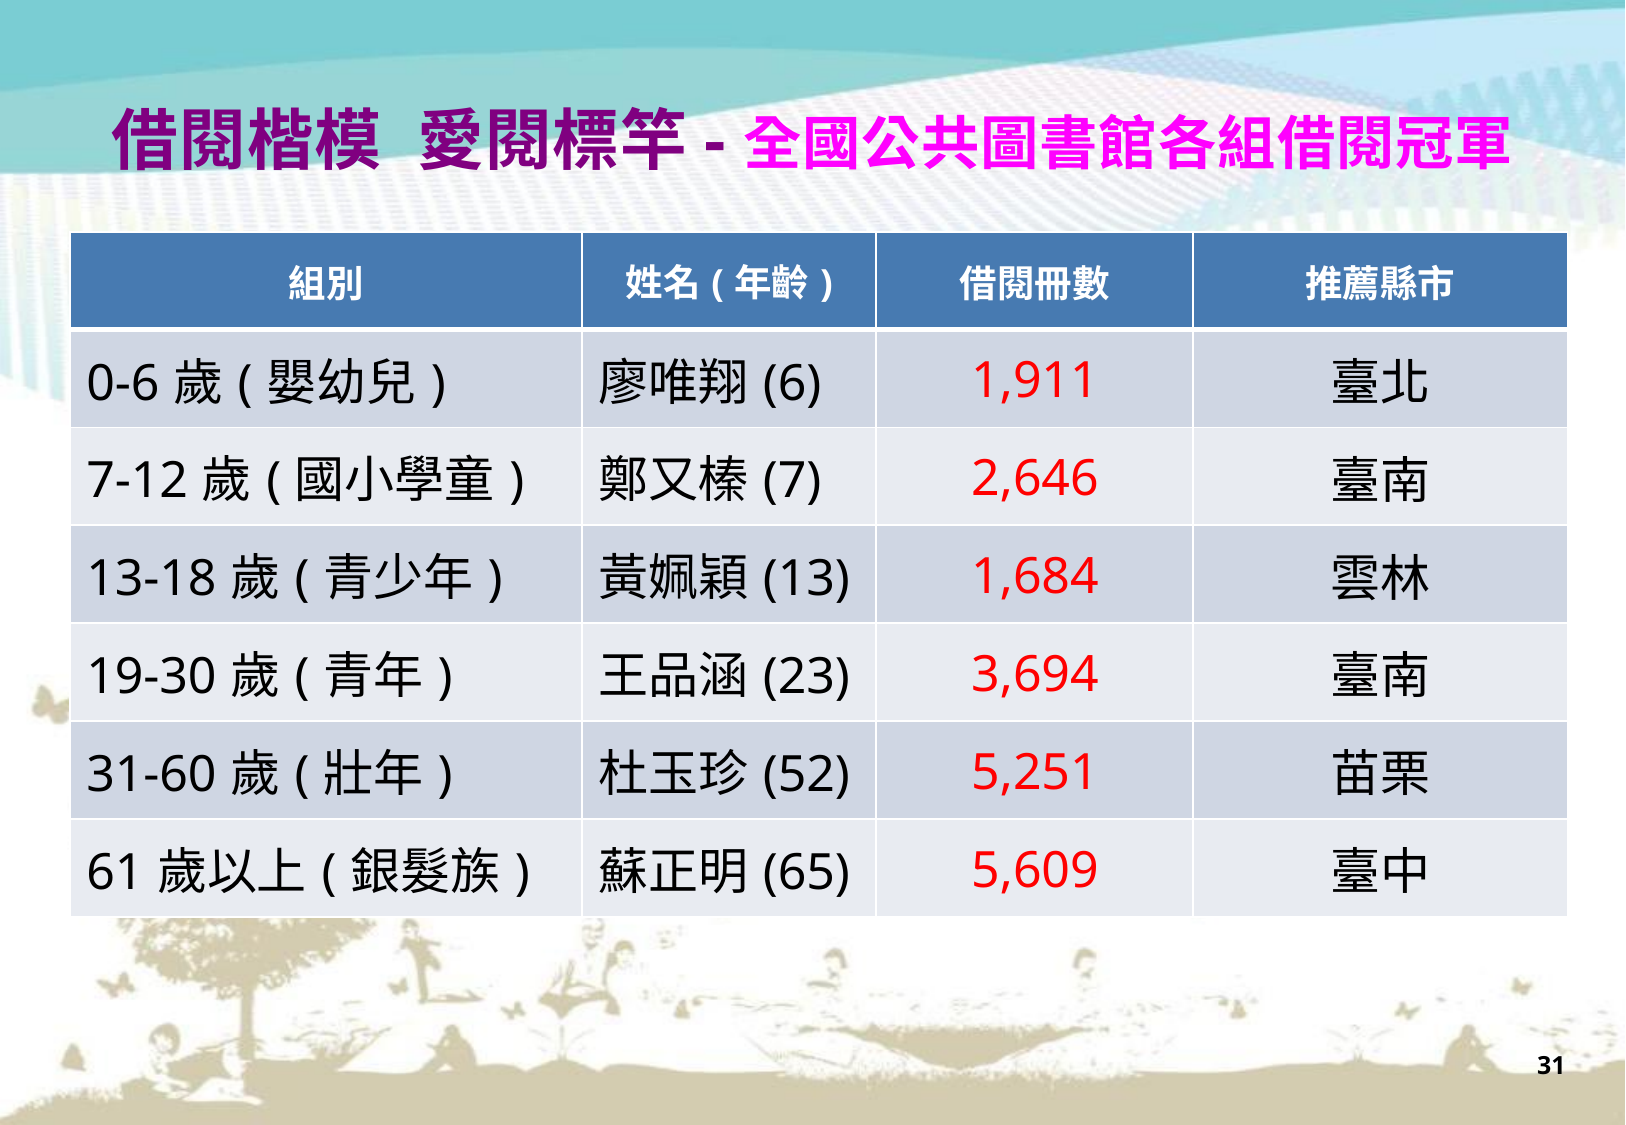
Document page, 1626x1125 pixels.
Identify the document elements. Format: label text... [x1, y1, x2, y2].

table_cell 蘇正明(65) [583, 820, 875, 916]
table_cell 臺南 [1194, 428, 1567, 524]
picture [0, 0, 1625, 1125]
table_cell 黃姵穎(13) [583, 526, 875, 622]
table_cell 2,646 [877, 428, 1192, 524]
table_cell 61歲以上(銀髮族) [71, 820, 581, 916]
table_header 推薦縣市 [1194, 233, 1567, 327]
table_header 組別 [71, 233, 581, 327]
table_cell 31-60歲(壯年) [71, 722, 581, 818]
table_cell 杜玉珍(52) [583, 722, 875, 818]
table_cell 王品涵(23) [583, 624, 875, 720]
table_cell 5,609 [877, 820, 1192, 916]
table_header 借閱冊數 [877, 233, 1192, 327]
table_cell 臺北 [1194, 332, 1567, 427]
table_cell 3,694 [877, 624, 1192, 720]
text_box 借閱楷模 愛閱標竿-全國公共圖書館各組借閱冠軍 [96, 89, 1529, 185]
table_cell 1,684 [877, 526, 1192, 622]
table_cell 1,911 [877, 332, 1192, 427]
table_cell 0-6歲(嬰幼兒) [71, 332, 581, 427]
table_cell 雲林 [1194, 526, 1567, 622]
table_cell 5,251 [877, 722, 1192, 818]
table_cell 13-18歲(青少年) [71, 526, 581, 622]
table_cell 廖唯翔(6) [583, 332, 875, 427]
table_cell 19-30歲(青年) [71, 624, 581, 720]
table_cell 7-12歲(國小學童) [71, 428, 581, 524]
table_cell 鄭又榛(7) [583, 428, 875, 524]
table_cell 臺中 [1194, 820, 1567, 916]
table_cell 臺南 [1194, 624, 1567, 720]
table_cell 苗栗 [1194, 722, 1567, 818]
table_header 姓名(年齡) [583, 233, 875, 327]
